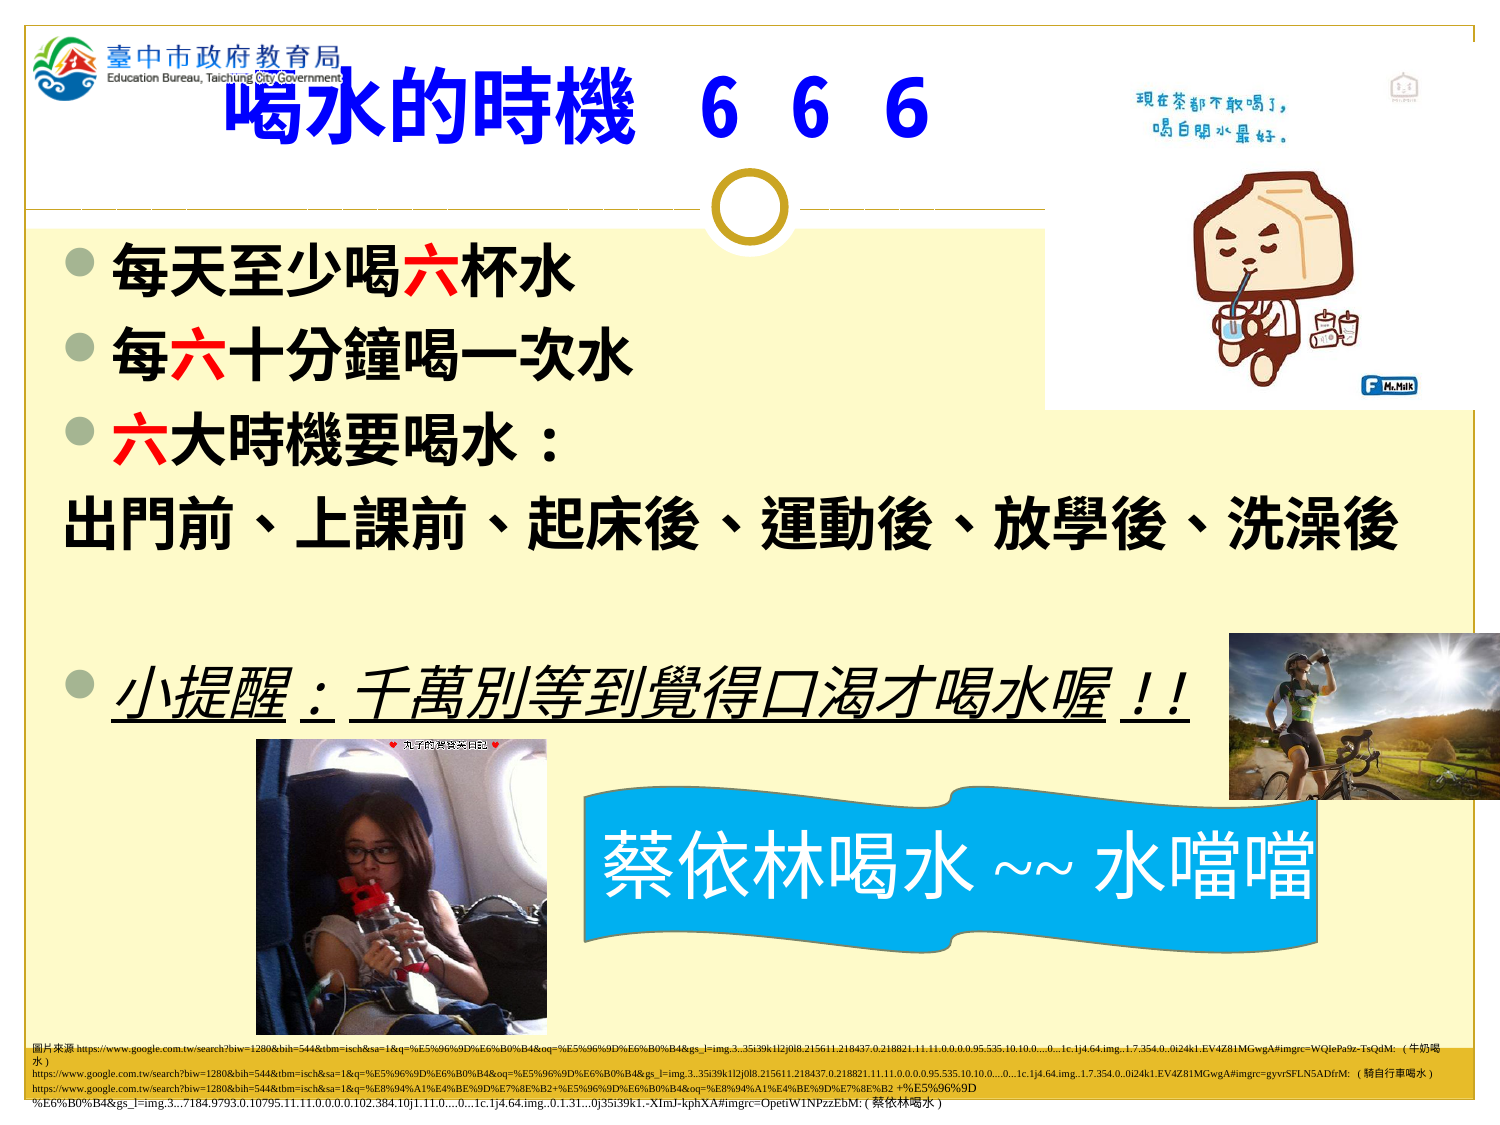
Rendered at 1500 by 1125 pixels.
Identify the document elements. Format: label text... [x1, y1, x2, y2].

picture [256, 739, 547, 1035]
picture [1045, 42, 1500, 410]
picture [29, 30, 348, 103]
list 每天至少喝六杯水 每六十分鐘喝一次水 六大時機要喝水: 出門前、上課前、起床後、運動後、放學後、洗澡後 小提醒:千萬別等到覺得口渴才喝水喔!! [46, 226, 1442, 787]
picture [1229, 633, 1500, 800]
text_box 圖片來源https://www.google.com.tw/search?biw=1280&bih=544&tbm=isch&sa=1&q=%E5%96%9D%E6%B0%B4&oq=%E5%96%9D%E6%B0%B4&gs_l=img.3..35i39k1l2j0l8.215611.218437.0.218821.11.11.0.0.0.0.95.535.10.10.0....0...1c.1j4.64.img..1.7.354.0..0i24k1.EV4Z81MGwgA#imgrc=WQIePa9z-TsQdM: (牛奶喝水) https://www.google.com.tw/search?biw=1280&bih=544&tbm=isch&sa=1&q=%E5%96%9D%E6%B0%B4&oq=%E5%96%9D%E6%B0%B4&gs_l=img.3..35i39k1l2j0l8.215611.218437.0.218821.11.11.0.0.0.0.95.535.10.10.0....0...1c.1j4.64.img..1.7.354.0..0i24k1.EV4Z81MGwgA#imgrc=gyvrSFLN5ADfrM: (騎自行車喝水) https://www.google.com.tw/search?biw=1280&bih=544&tbm=isch&sa=1&q=%E8%94%A1%E4%BE%9D%E7%8E%B2+%E5%96%9D%E6%B0%B4&oq=%E8%94%A1%E4%BE%9D%E7%8E%B2+%E5%96%9D%E6%B0%B4&gs_l=img.3...7184.9793.0.10795.11.11.0.0.0.0.102.384.10j1.11.0....0...1c.1j4.64.img..0.1.31...0j35i39k1.-XImJ-kphXA#imgrc=OpetiW1NPzzEbM: (蔡依林喝水) [17, 1034, 1471, 1118]
text_box 蔡依林喝水~~水噹噹 [586, 810, 1343, 917]
title 喝水的時機 6 6 6 [49, 37, 1105, 162]
text_box [584, 787, 1317, 953]
